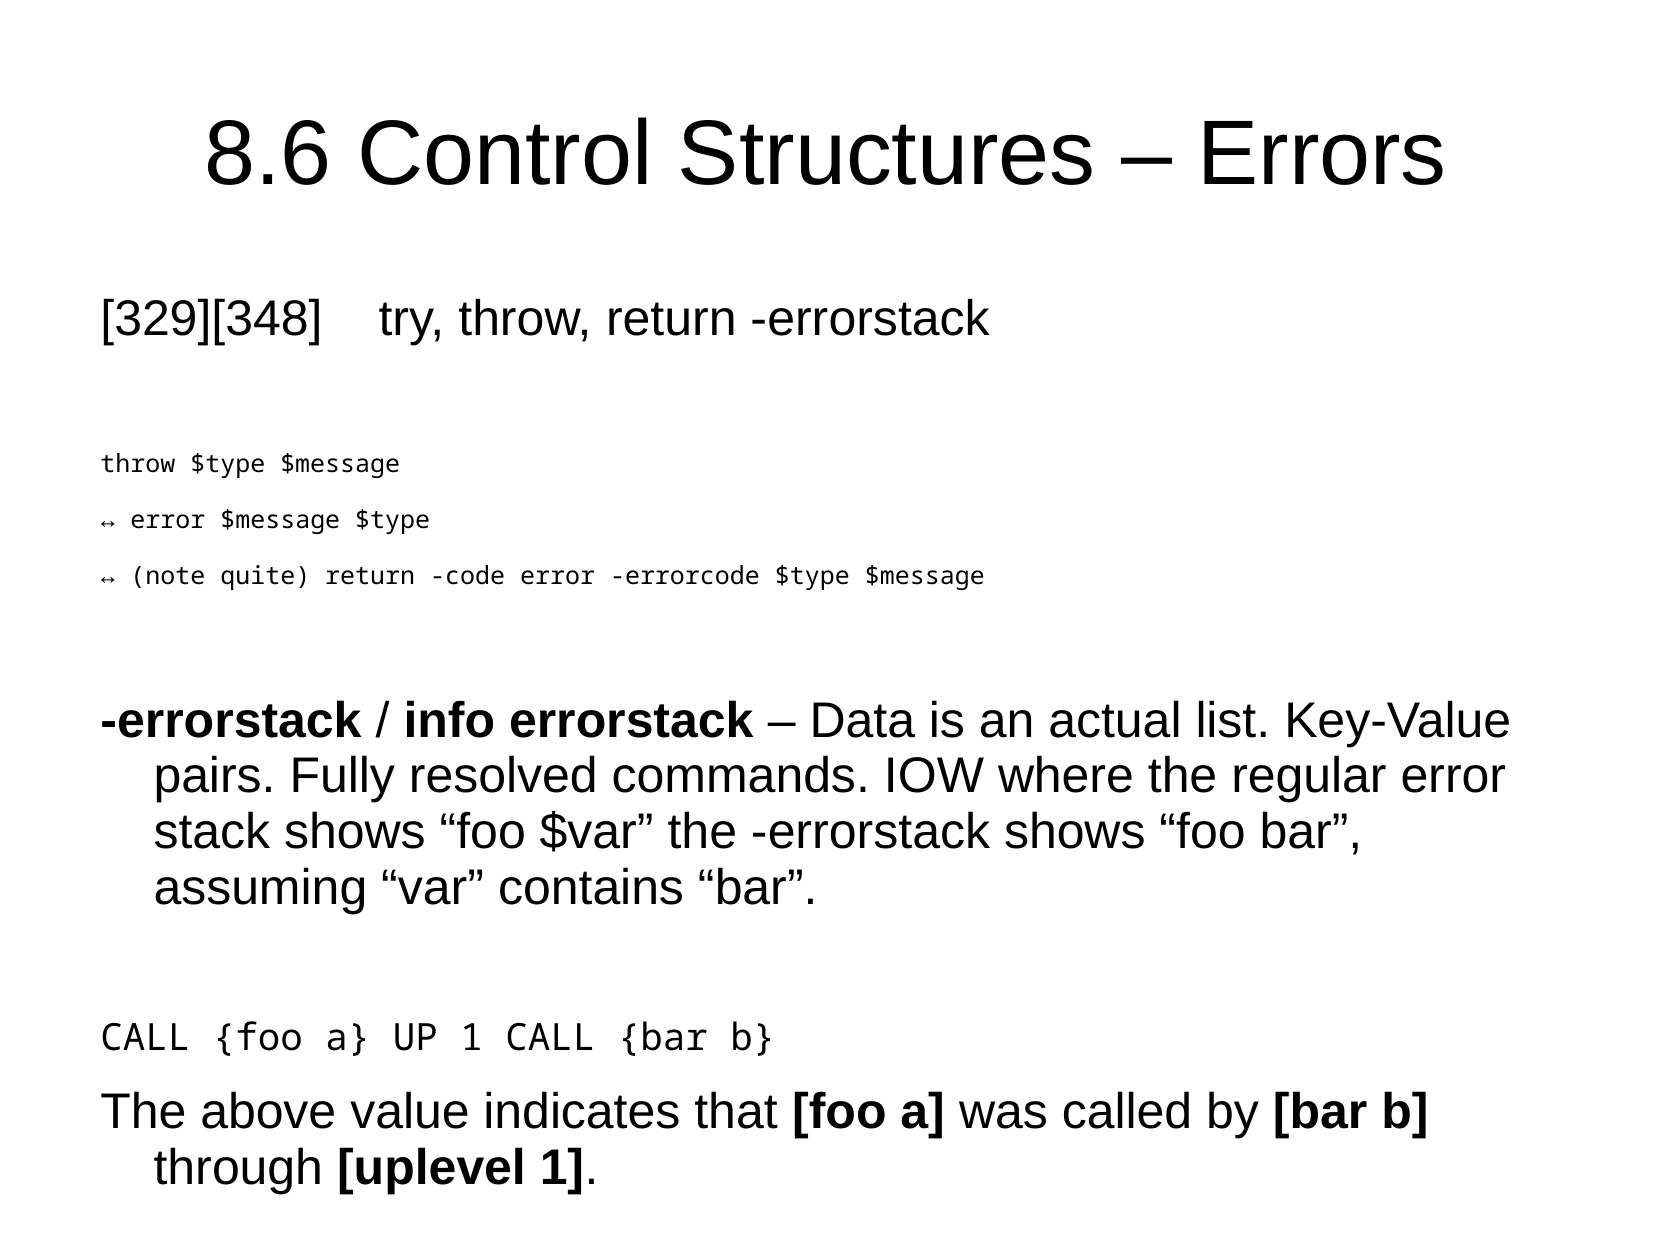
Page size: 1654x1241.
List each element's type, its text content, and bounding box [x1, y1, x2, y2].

title 8.6 Control Structures – Errors [82, 56, 1571, 250]
list [329][348] try, throw, return -errorstack throw $type $message ↔ error $message $type ↔ (note quite) return -code error -errorcode $type $message -errorstack / info errorstack – Data is an actual list. Key-Value pairs. Fully resolved commands. IOW where the regular error stack shows “foo $var” the -errorstack shows “foo bar”, assuming “var” contains “bar”. CALL {foo a} UP 1 CALL {bar b} The above value indicates that [foo a] was called by [bar b] through [uplevel 1]. [82, 290, 1571, 1201]
